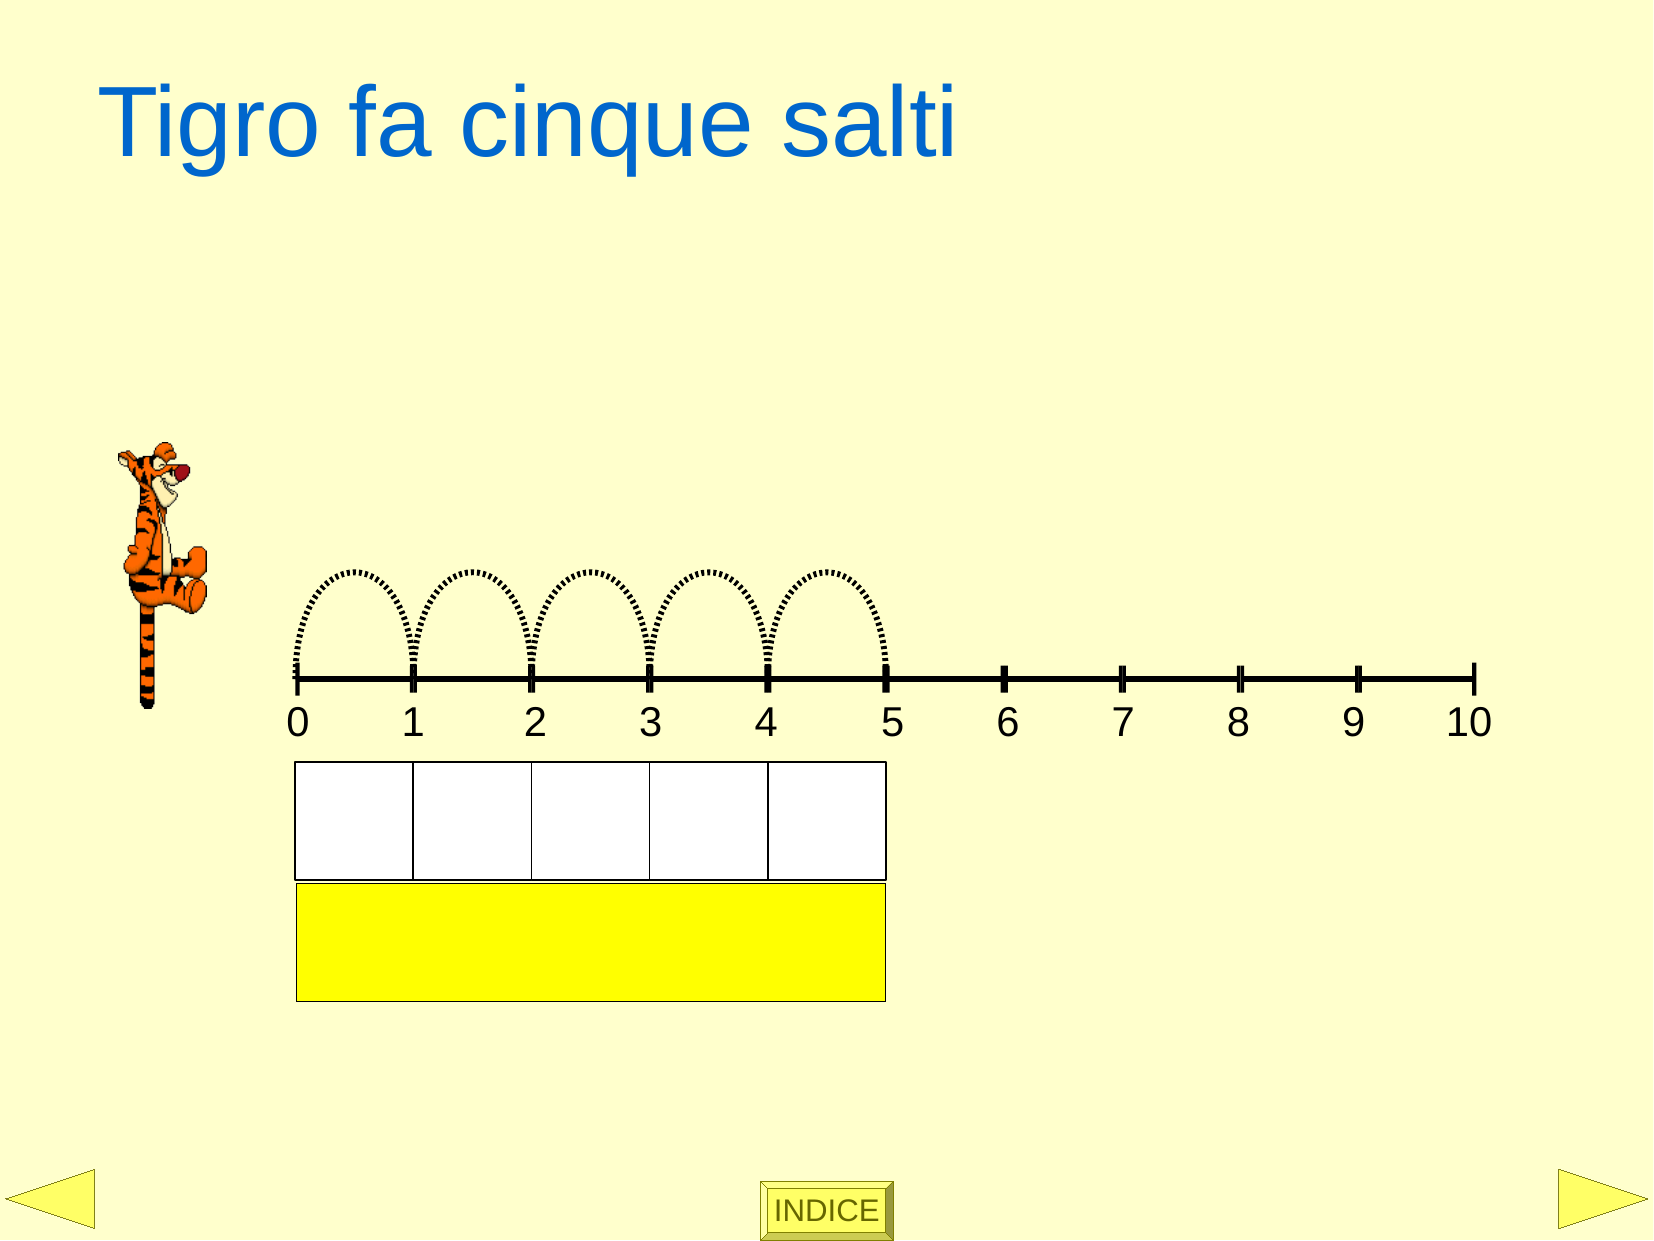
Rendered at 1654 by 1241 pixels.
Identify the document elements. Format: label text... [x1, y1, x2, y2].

text_box Tigro fa cinque salti [82, 59, 975, 186]
text_box [5, 1169, 95, 1229]
text_box 0 1 2 3 4 5 6 7 8 9 10 [271, 690, 1542, 753]
picture [118, 442, 207, 709]
text_box INDICE [768, 1189, 885, 1232]
text_box [296, 883, 886, 1002]
text_box [1558, 1169, 1648, 1229]
text_box [295, 761, 886, 880]
